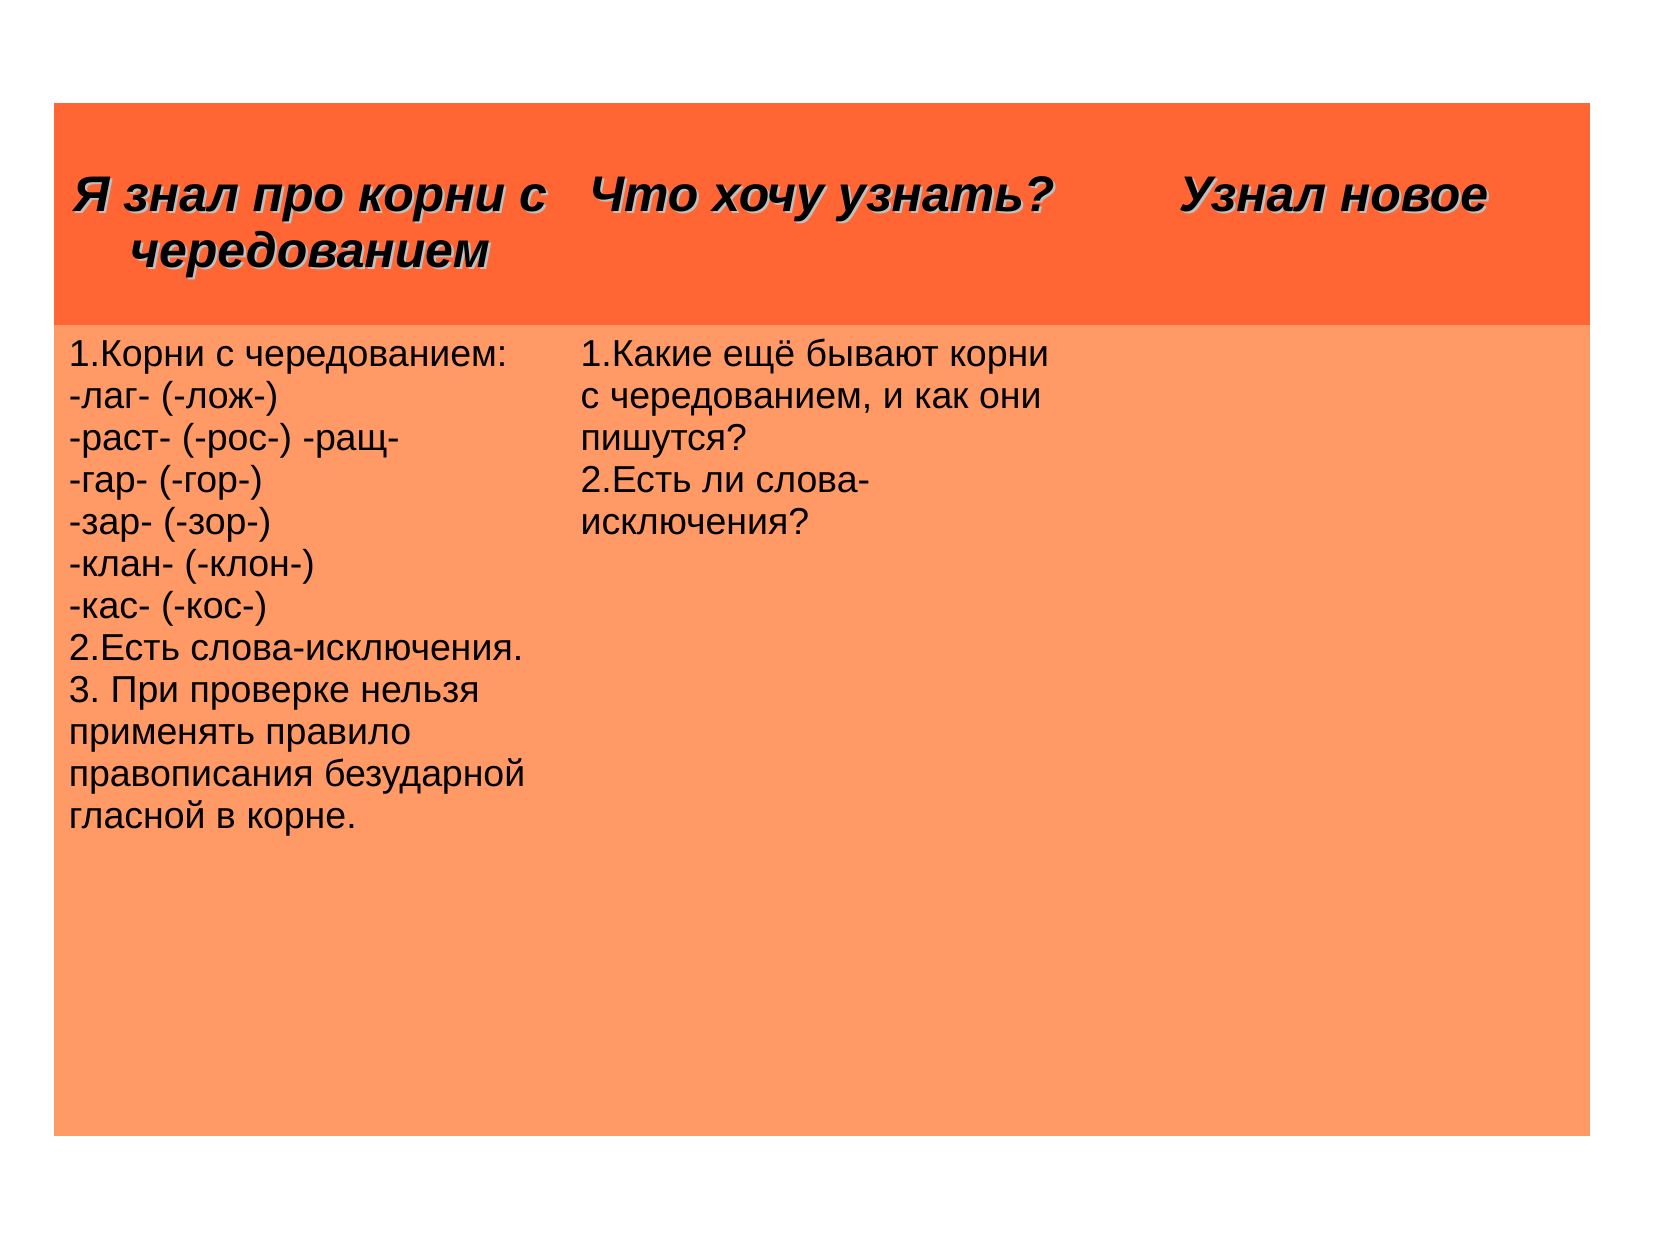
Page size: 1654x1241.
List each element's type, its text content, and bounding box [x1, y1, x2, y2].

table_header Что хочу узнать? [566, 103, 1077, 325]
table_header Узнал новое [1077, 103, 1590, 325]
table_cell 1.Корни с чередованием: -лаг- (-лож-) -раст- (-рос-) -ращ- -гар- (-гор-) -зар- (-зор-) -клан- (-клон-) -кас- (-кос-) 2.Есть слова-исключения. 3. При проверке нельзя применять правило правописания безударной гласной в корне. [54, 325, 566, 1136]
table_header Я знал про корни с чередованием [54, 103, 566, 325]
table_cell 1.Какие ещё бывают корни с чередованием, и как они пишутся? 2.Есть ли слова- исключения? [566, 325, 1077, 1136]
table_cell [1077, 325, 1590, 1136]
